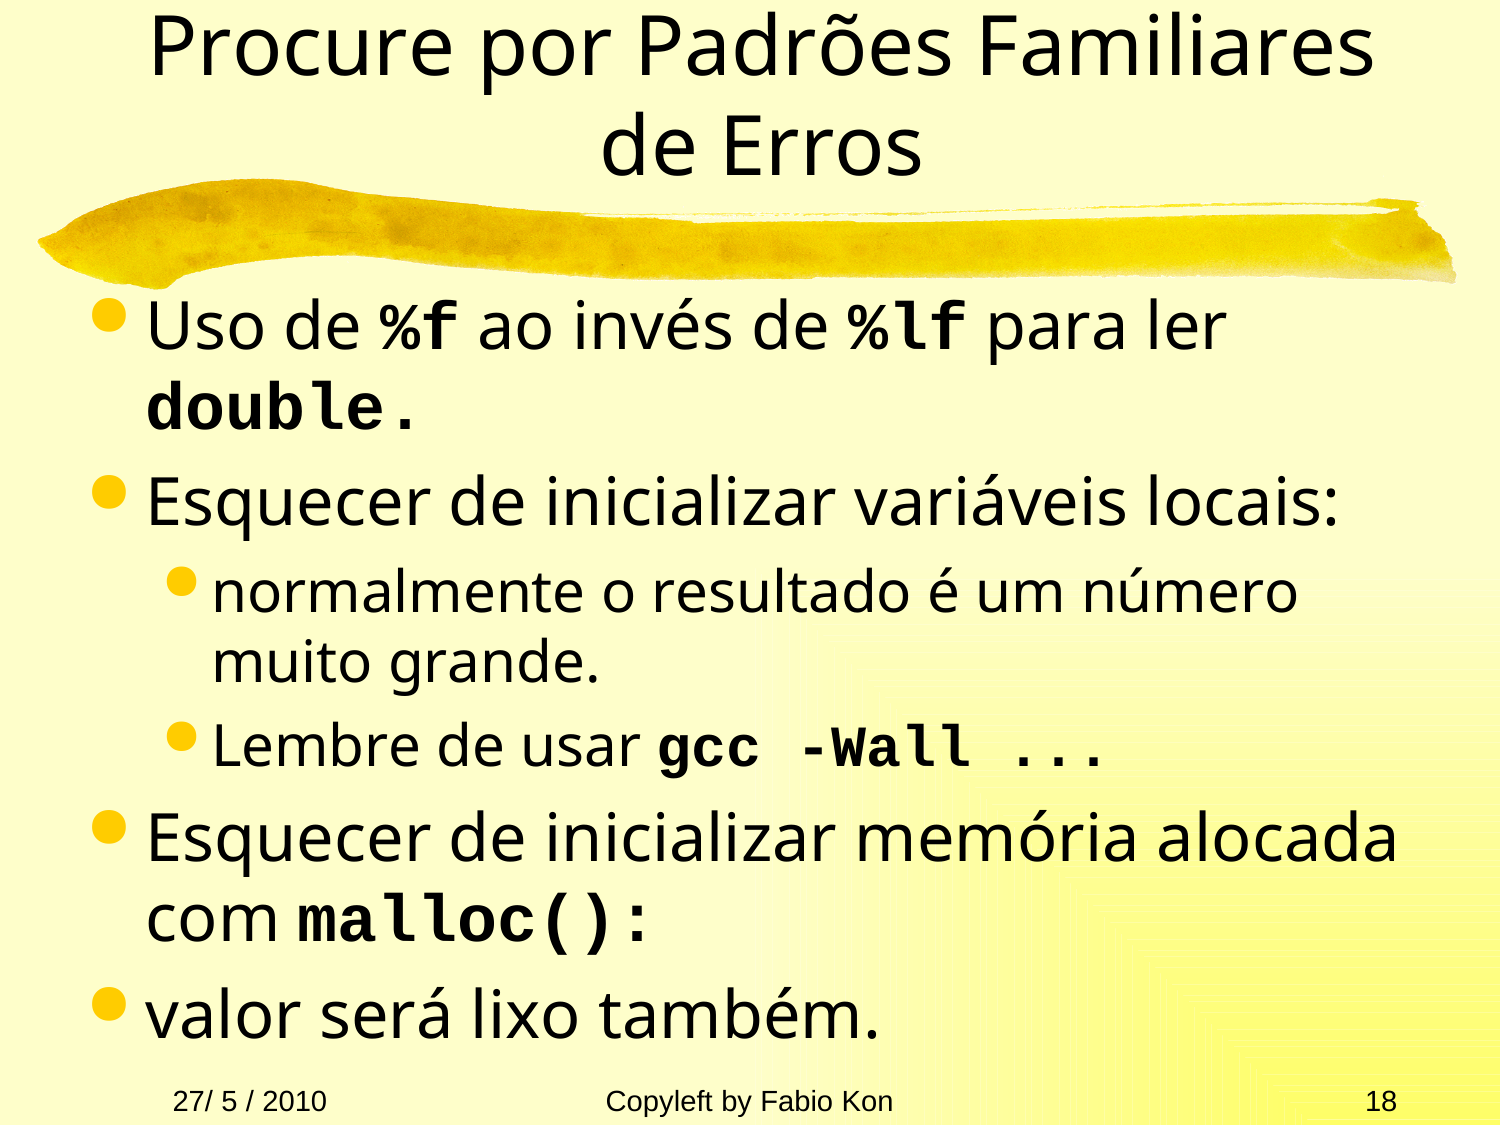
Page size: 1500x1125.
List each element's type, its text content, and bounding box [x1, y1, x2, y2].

list Uso de %f ao invés de %lf para ler double. Esquecer de inicializar variáveis locais: normalmente o resultado é um número muito grande. Lembre de usar gcc -Wall ... Esquecer de inicializar memória alocada com malloc(): valor será lixo também. [74, 274, 1417, 1060]
picture [24, 174, 1463, 297]
title Procure por Padrões Familiares de Erros [125, 0, 1401, 200]
